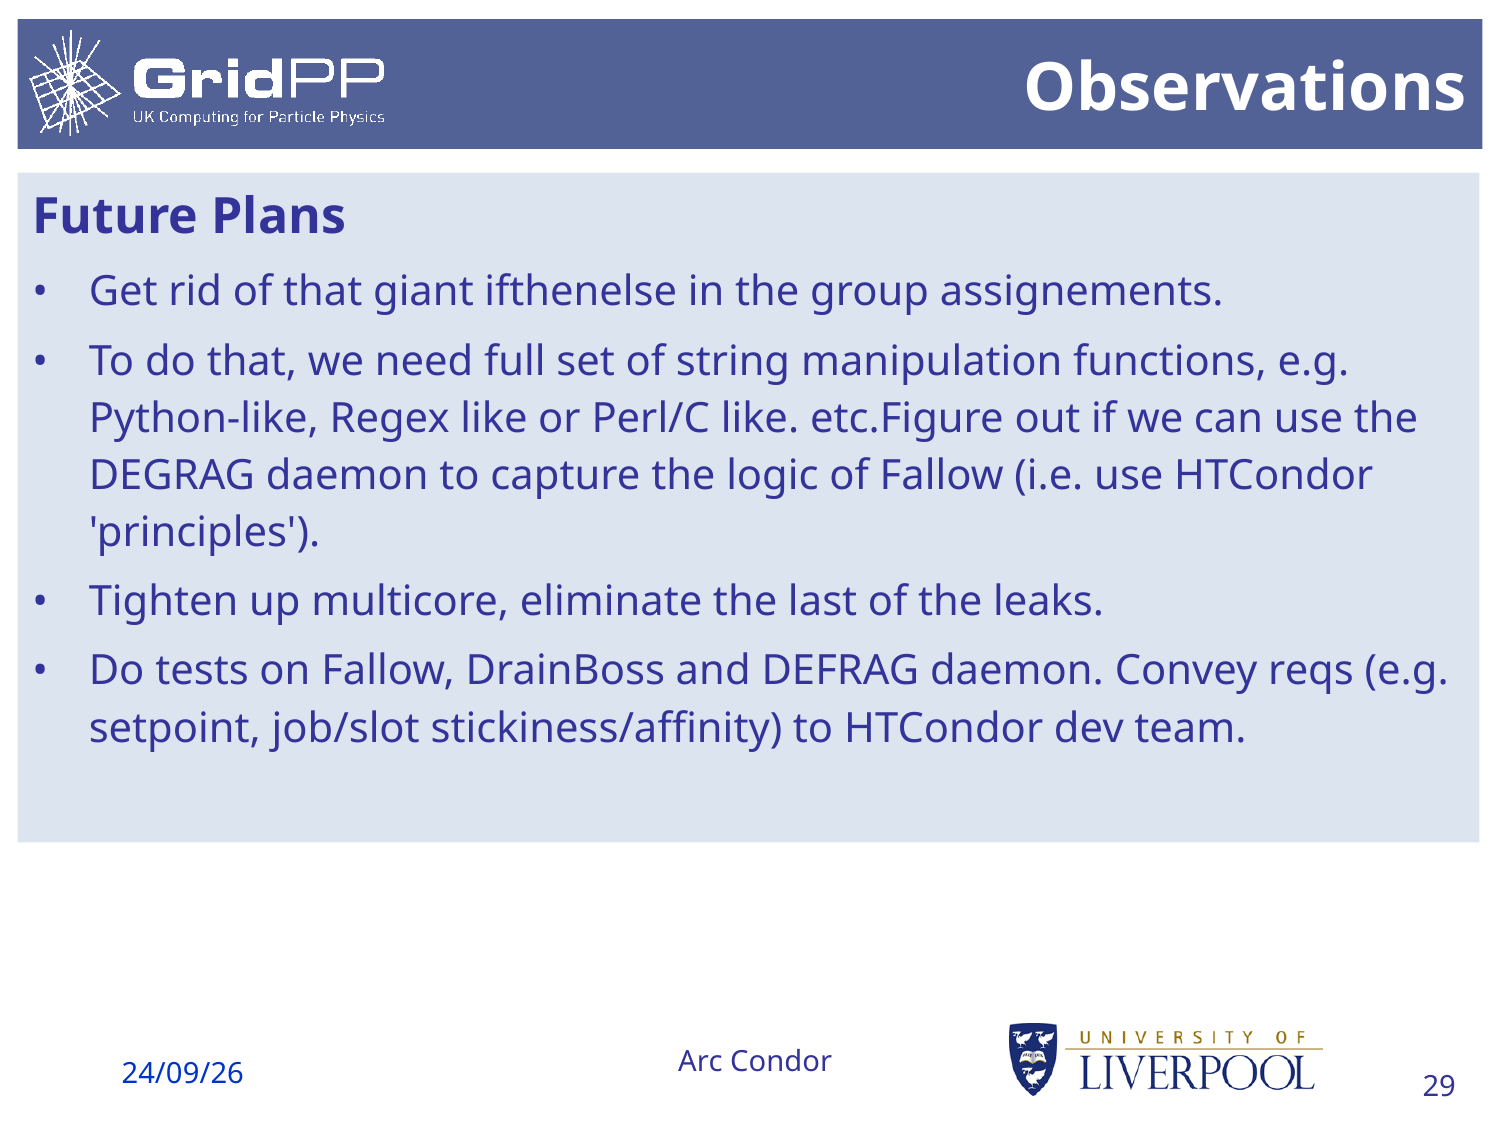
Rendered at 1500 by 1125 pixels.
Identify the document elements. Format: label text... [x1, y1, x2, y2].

picture [29, 30, 384, 136]
list Future Plans Get rid of that giant ifthenelse in the group assignements. To do that, we need full set of string manipulation functions, e.g. Python-like, Regex like or Perl/C like. etc.Figure out if we can use the DEGRAG daemon to capture the logic of Fallow (i.e. use HTCondor 'principles'). Tighten up multicore, eliminate the last of the leaks. Do tests on Fallow, DrainBoss and DEFRAG daemon. Convey reqs (e.g. setpoint, job/slot stickiness/affinity) to HTCondor dev team. [17, 172, 1480, 843]
title Observations [513, 19, 1483, 149]
text_box <number> [1388, 1059, 1471, 1094]
text_box 01/03/16 [29, 1046, 337, 1095]
picture [1009, 1023, 1323, 1096]
text_box Arc Condor [536, 1034, 975, 1094]
